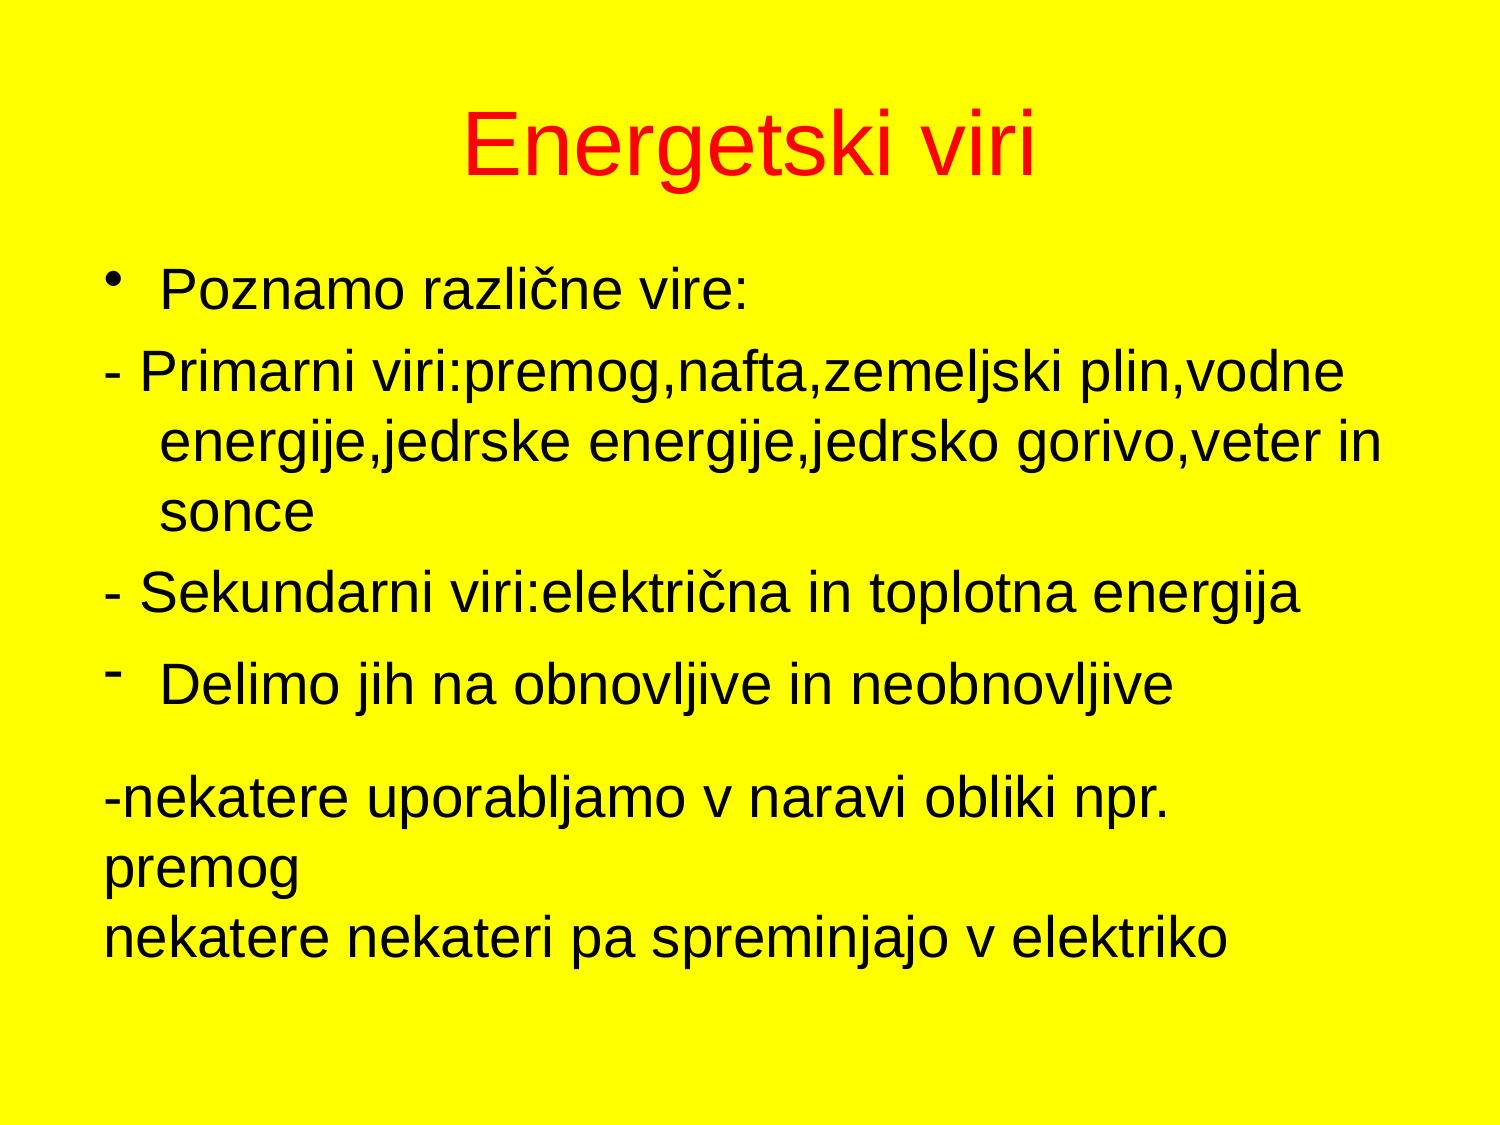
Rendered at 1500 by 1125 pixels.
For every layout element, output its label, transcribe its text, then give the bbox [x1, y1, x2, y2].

list Poznamo različne vire: - Primarni viri:premog,nafta,zemeljski plin,vodne energije,jedrske energije,jedrsko gorivo,veter in sonce - Sekundarni viri:električna in toplotna energija Delimo jih na obnovljive in neobnovljive [88, 243, 1439, 1125]
title Energetski viri [75, 45, 1425, 233]
text_box -nekatere uporabljamo v naravi obliki npr. premog nekatere nekateri pa spreminjajo v elektriko [88, 751, 1317, 1076]
